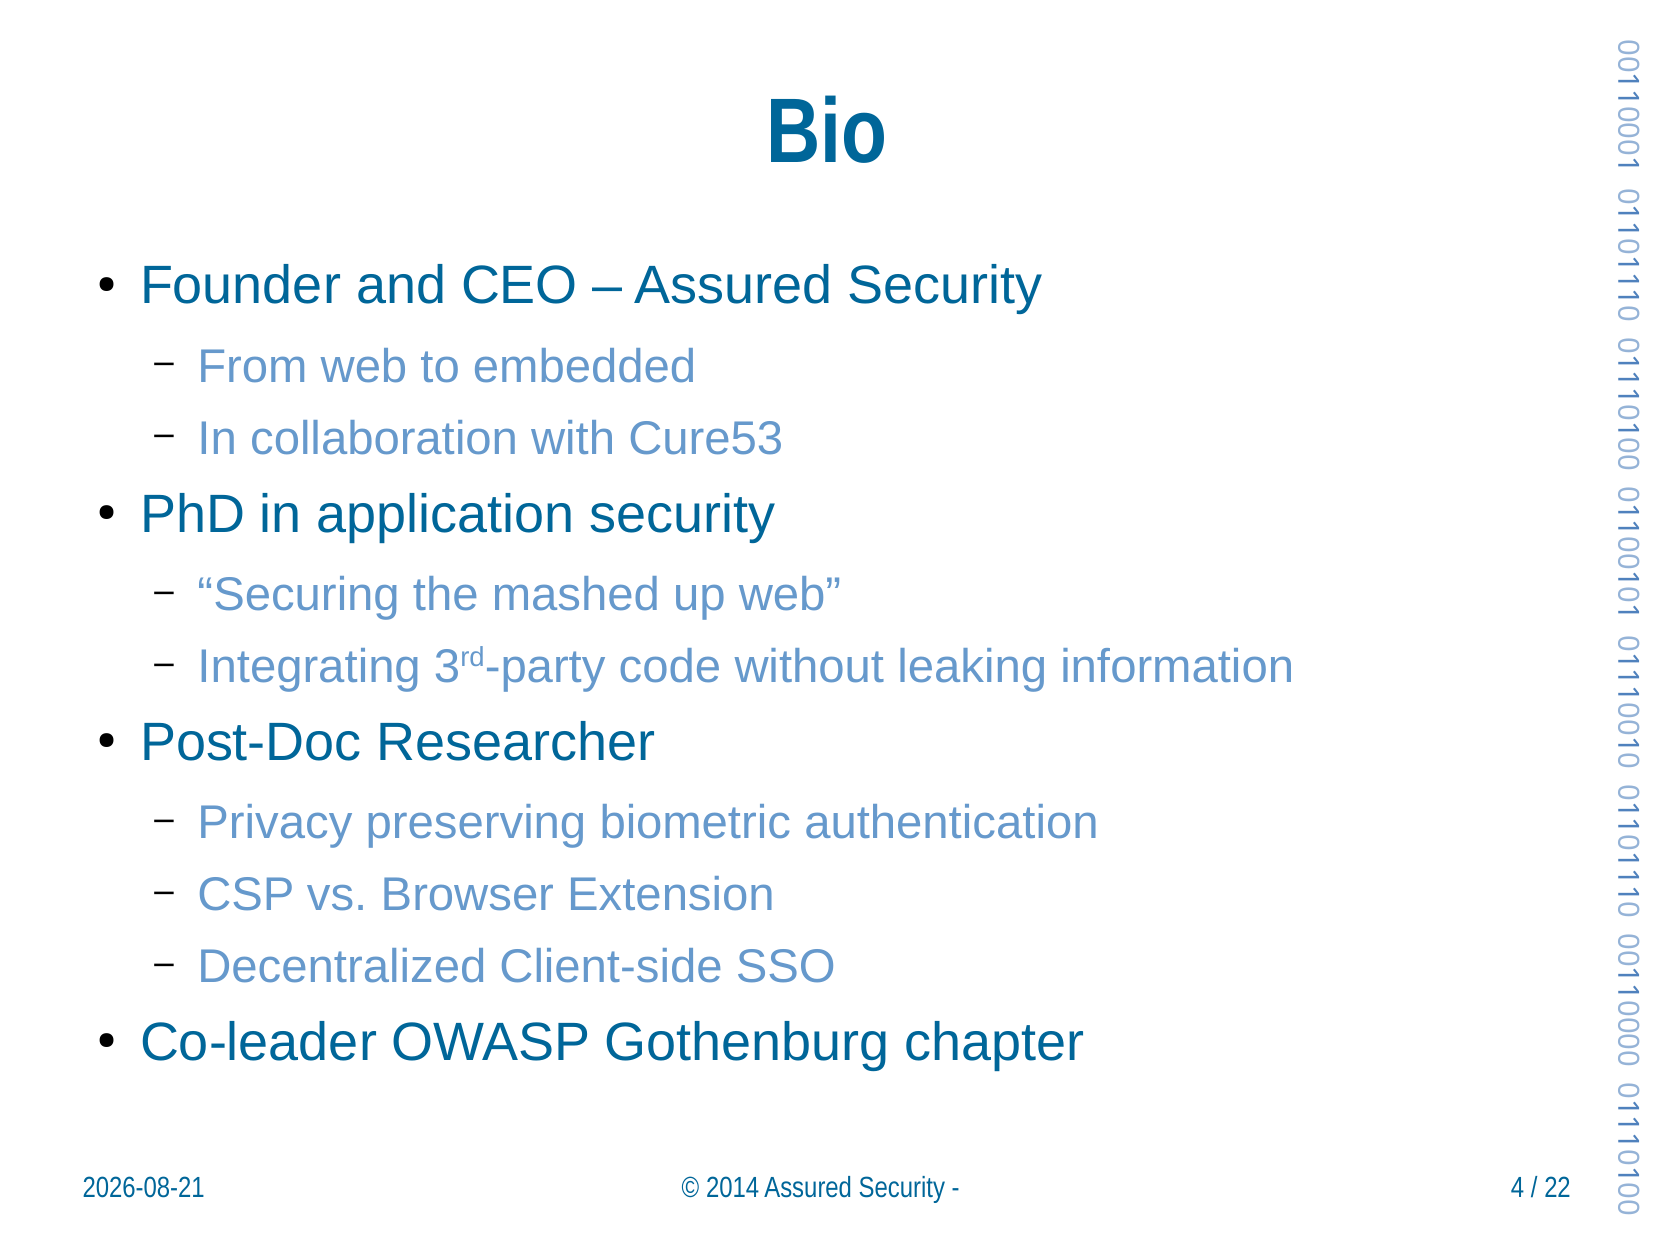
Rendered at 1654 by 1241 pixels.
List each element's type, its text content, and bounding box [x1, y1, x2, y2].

list Founder and CEO – Assured Security From web to embedded In collaboration with Cure53 PhD in application security “Securing the mashed up web” Integrating 3rd-party code without leaking information Post-Doc Researcher Privacy preserving biometric authentication CSP vs. Browser Extension Decentralized Client-side SSO Co-leader OWASP Gothenburg chapter [82, 255, 1571, 1081]
picture [693, 1178, 698, 1189]
title Bio [82, 49, 1571, 211]
